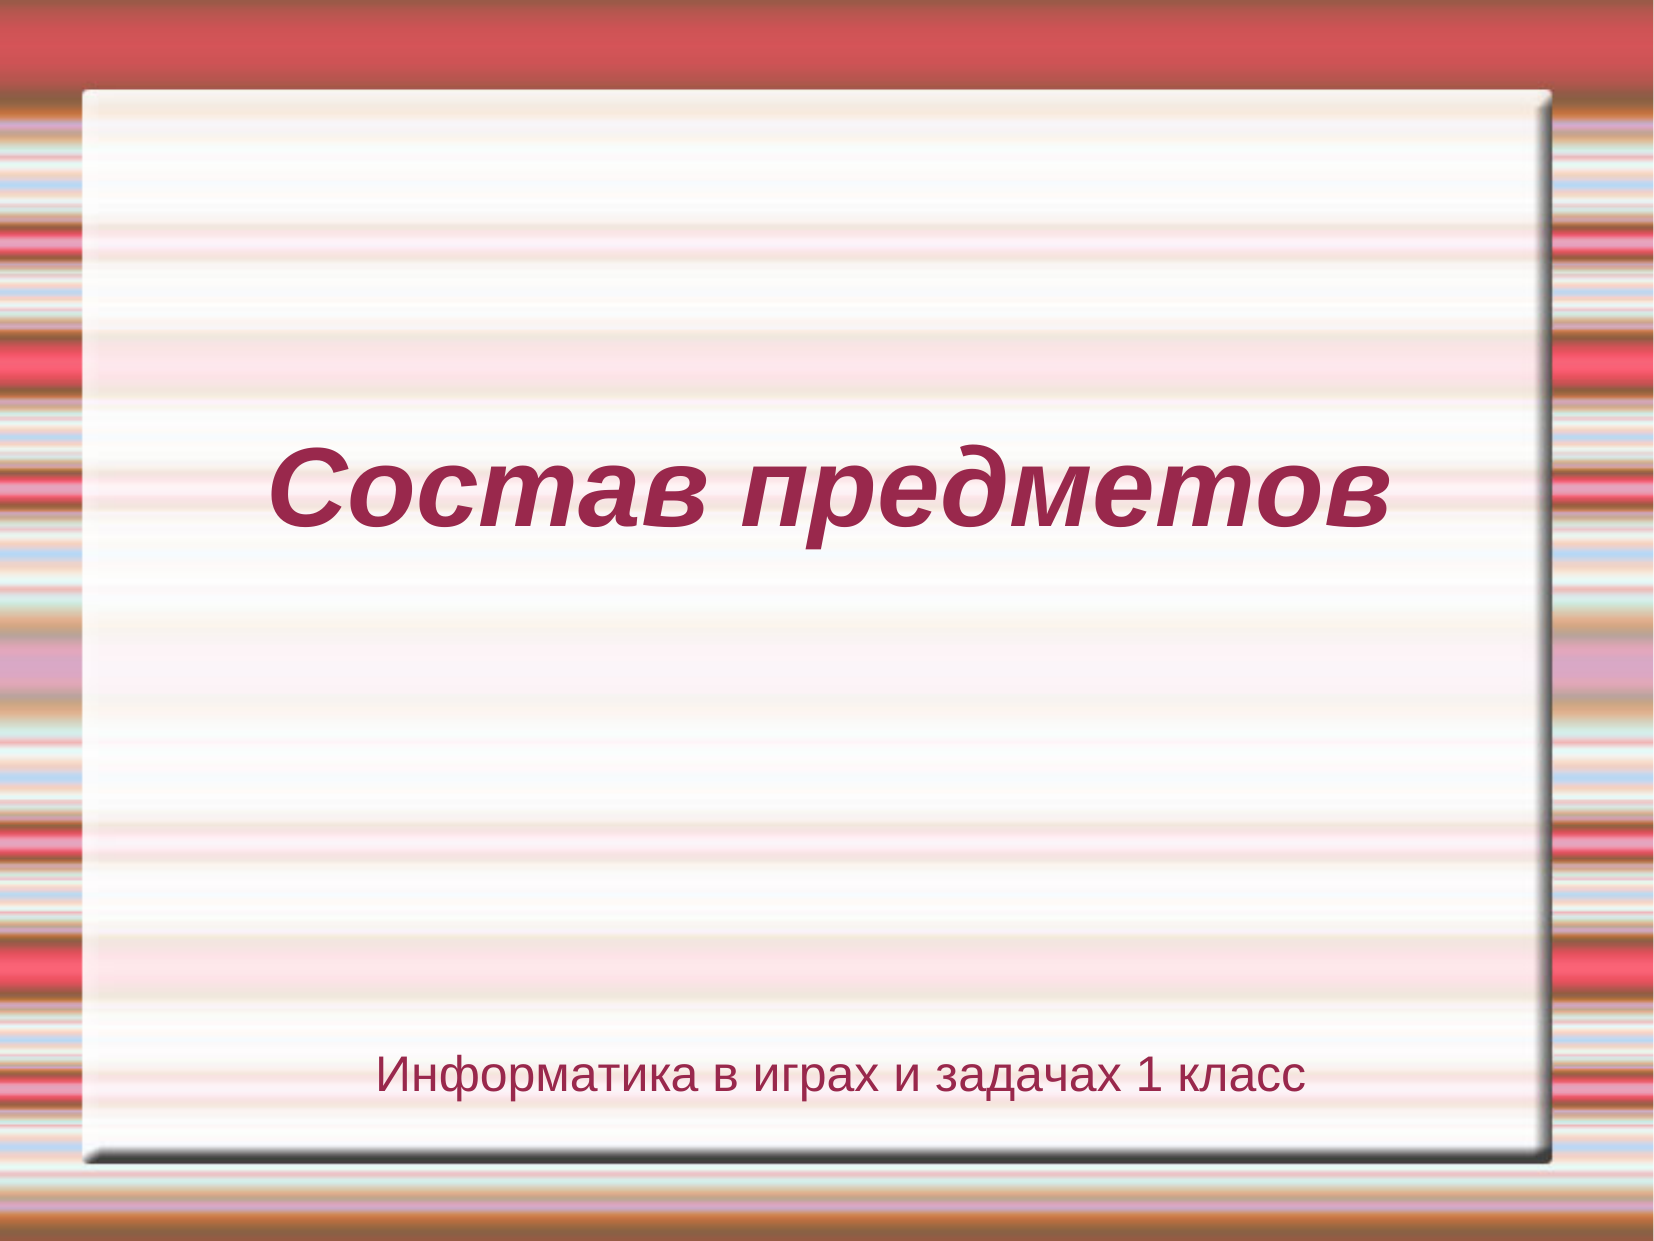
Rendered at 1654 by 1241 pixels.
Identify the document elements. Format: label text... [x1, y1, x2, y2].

subtitle Информатика в играх и задачах 1 класс [121, 1015, 1561, 1132]
title Состав предметов [123, 383, 1536, 591]
picture [0, 0, 1654, 1241]
